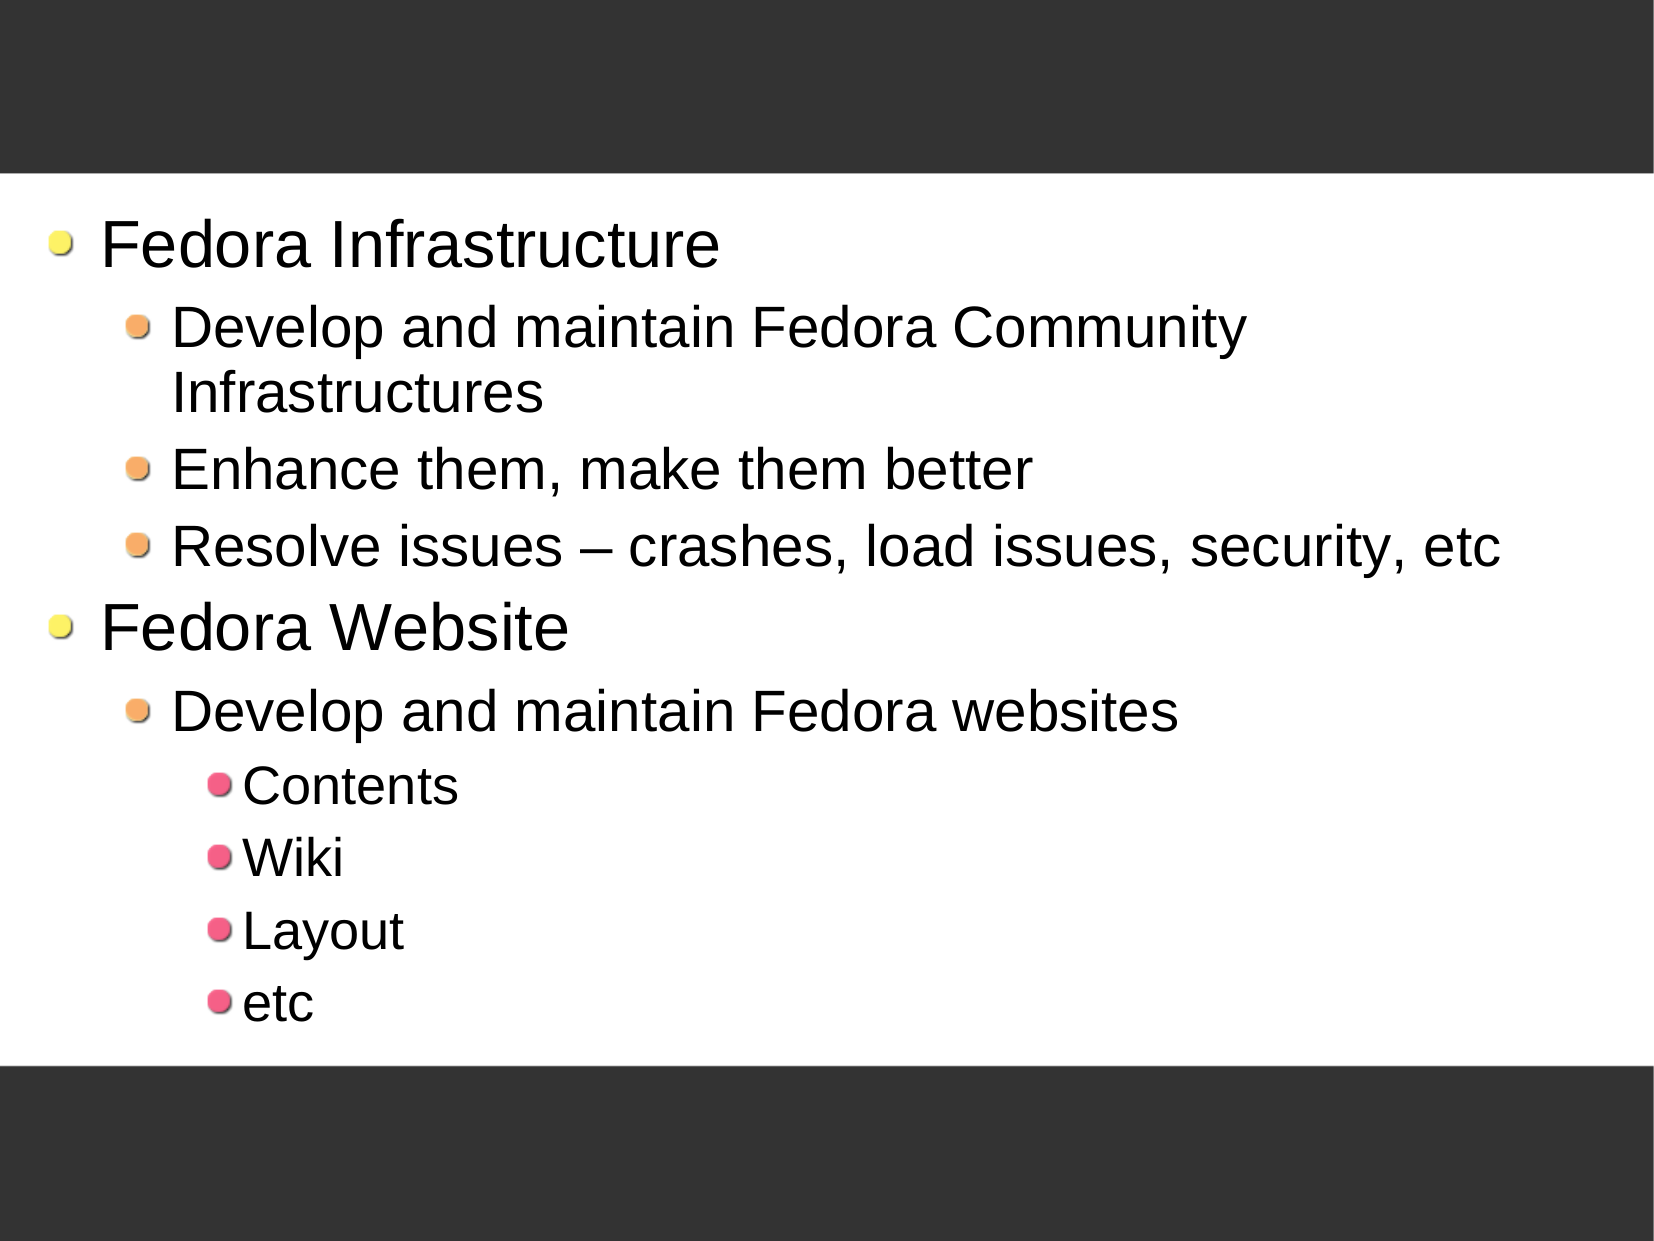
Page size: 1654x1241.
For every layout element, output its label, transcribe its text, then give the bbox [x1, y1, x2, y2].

list Fedora Infrastructure Develop and maintain Fedora Community Infrastructures Enhance them, make them better Resolve issues – crashes, load issues, security, etc Fedora Website Develop and maintain Fedora websites Contents Wiki Layout etc [29, 206, 1625, 1034]
picture [0, 0, 1654, 1241]
